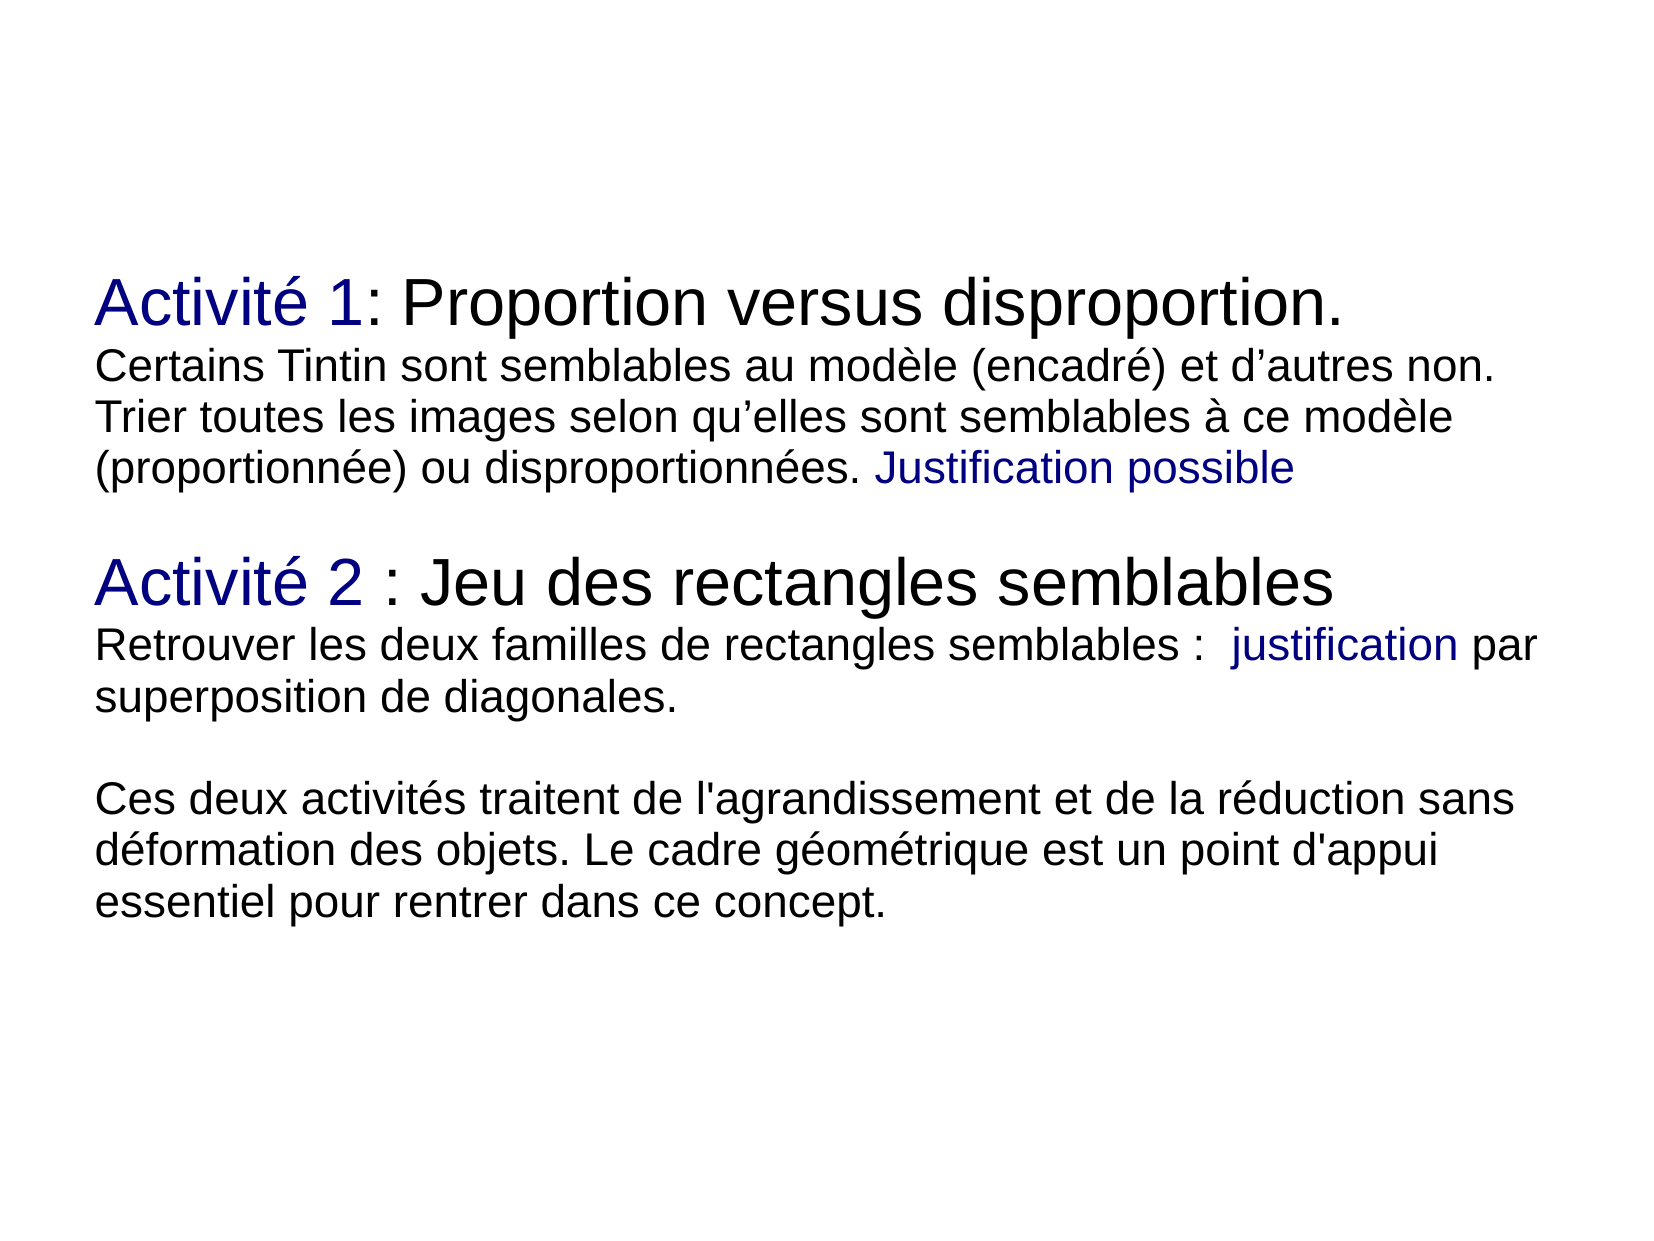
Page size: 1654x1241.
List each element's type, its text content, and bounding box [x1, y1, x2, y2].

title Activité 1: Proportion versus disproportion. Certains Tintin sont semblables au modèle (encadré) et d’autres non. Trier toutes les images selon qu’elles sont semblables à ce modèle (proportionnée) ou disproportionnées. Justification possible Activité 2 : Jeu des rectangles semblables Retrouver les deux familles de rectangles semblables : justification par superposition de diagonales. Ces deux activités traitent de l'agrandissement et de la réduction sans déformation des objets. Le cadre géométrique est un point d'appui essentiel pour rentrer dans ce concept. [94, 162, 1583, 1183]
